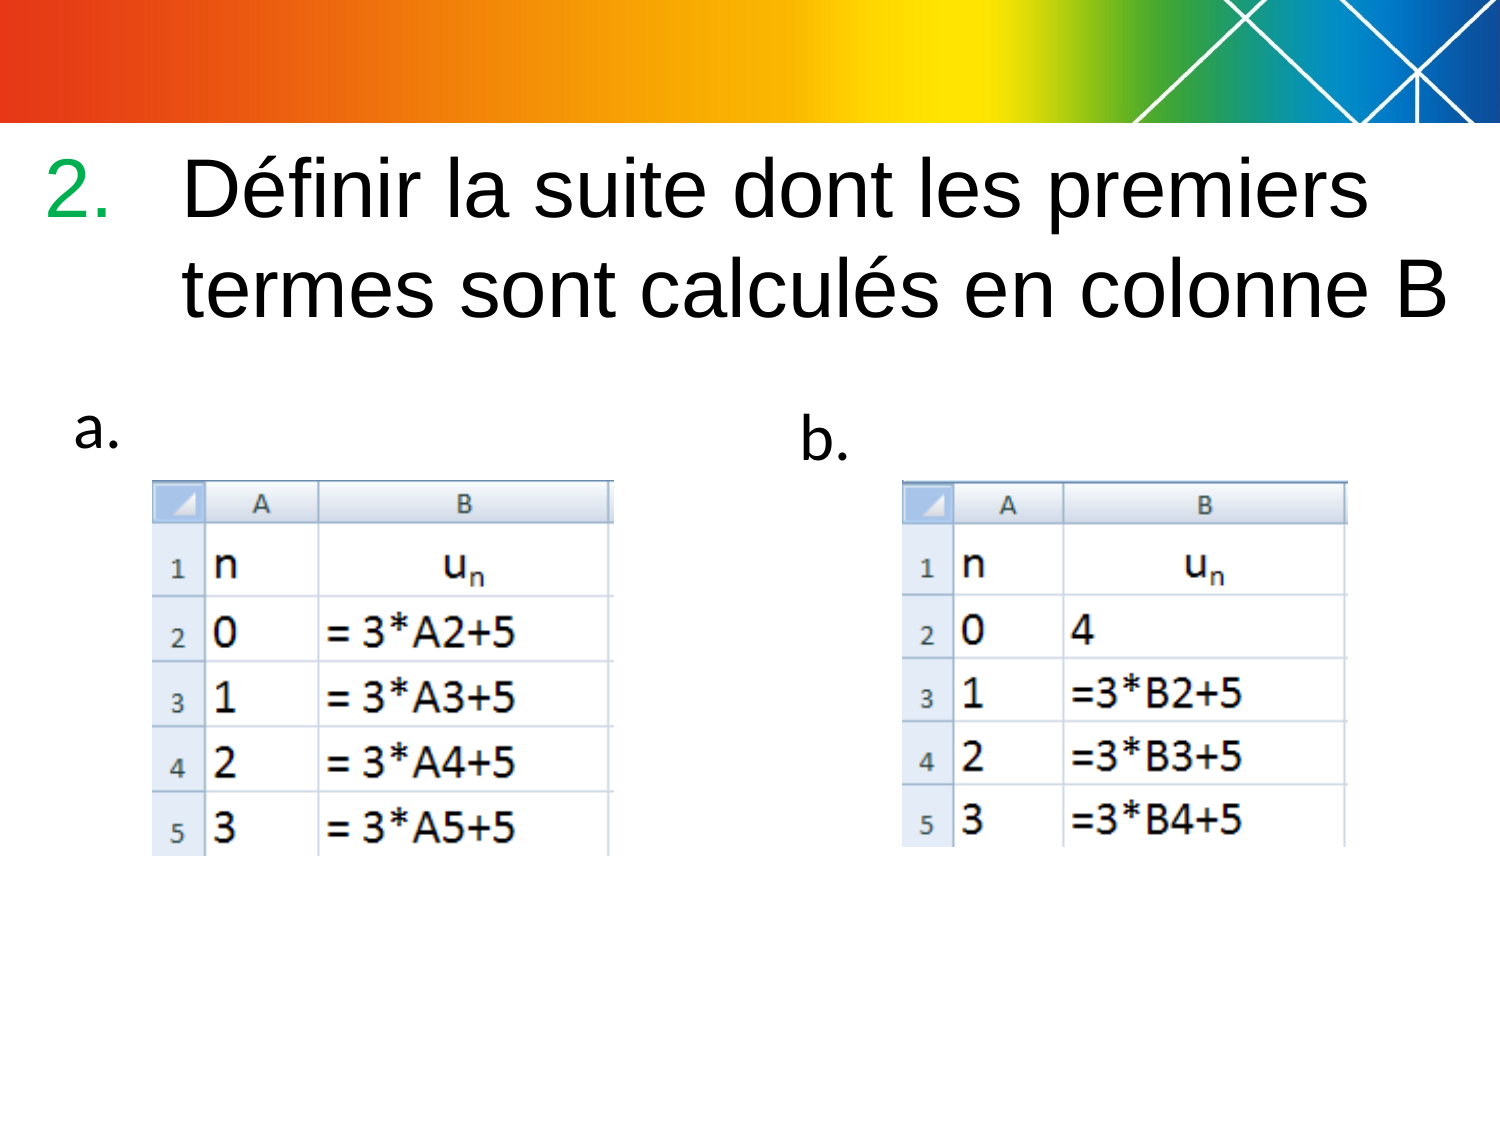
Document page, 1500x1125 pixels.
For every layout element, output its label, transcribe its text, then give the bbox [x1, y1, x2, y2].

text_box b. [785, 386, 1341, 562]
picture [1340, 0, 1500, 123]
text_box a. [58, 374, 614, 630]
picture [902, 480, 1348, 847]
picture [152, 480, 614, 856]
title Définir la suite dont les premiers termes sont calculés en colonne B [29, 164, 1500, 305]
picture [0, 0, 1358, 123]
